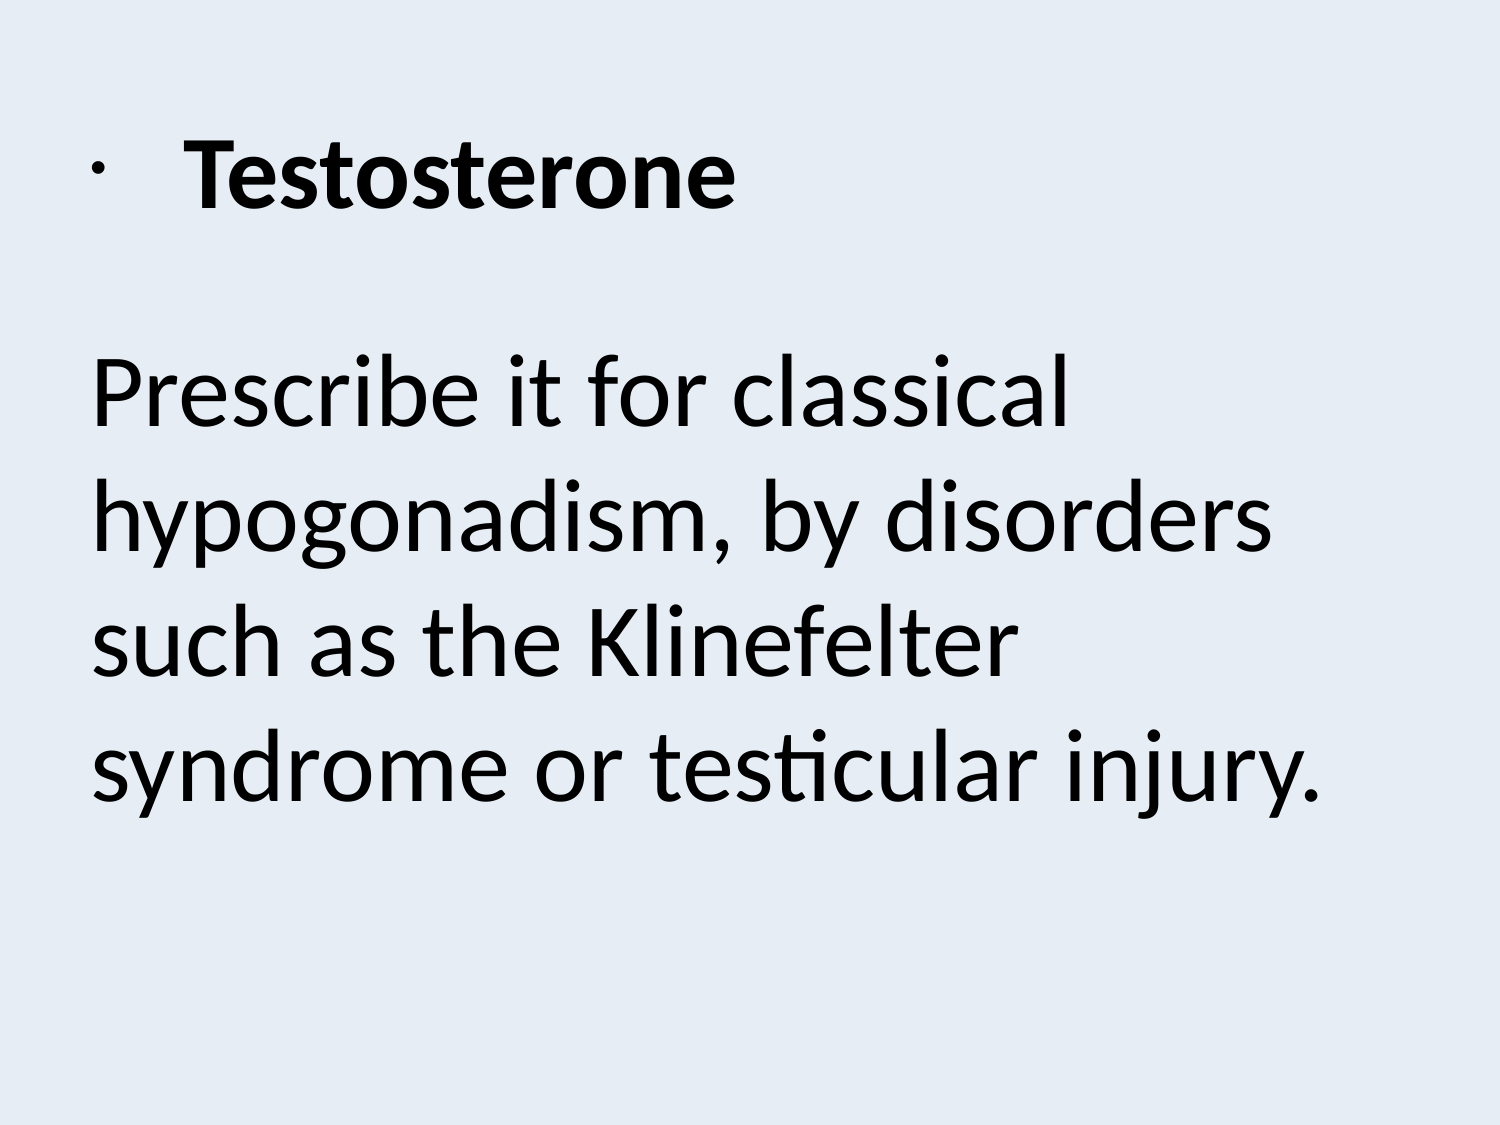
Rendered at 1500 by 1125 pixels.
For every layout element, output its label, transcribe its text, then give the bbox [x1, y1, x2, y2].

list Prescribe it for classical hypogonadism, by disorders such as the Klinefelter syndrome or testicular injury. [75, 307, 1425, 1073]
title Testosterone [75, 89, 1425, 301]
